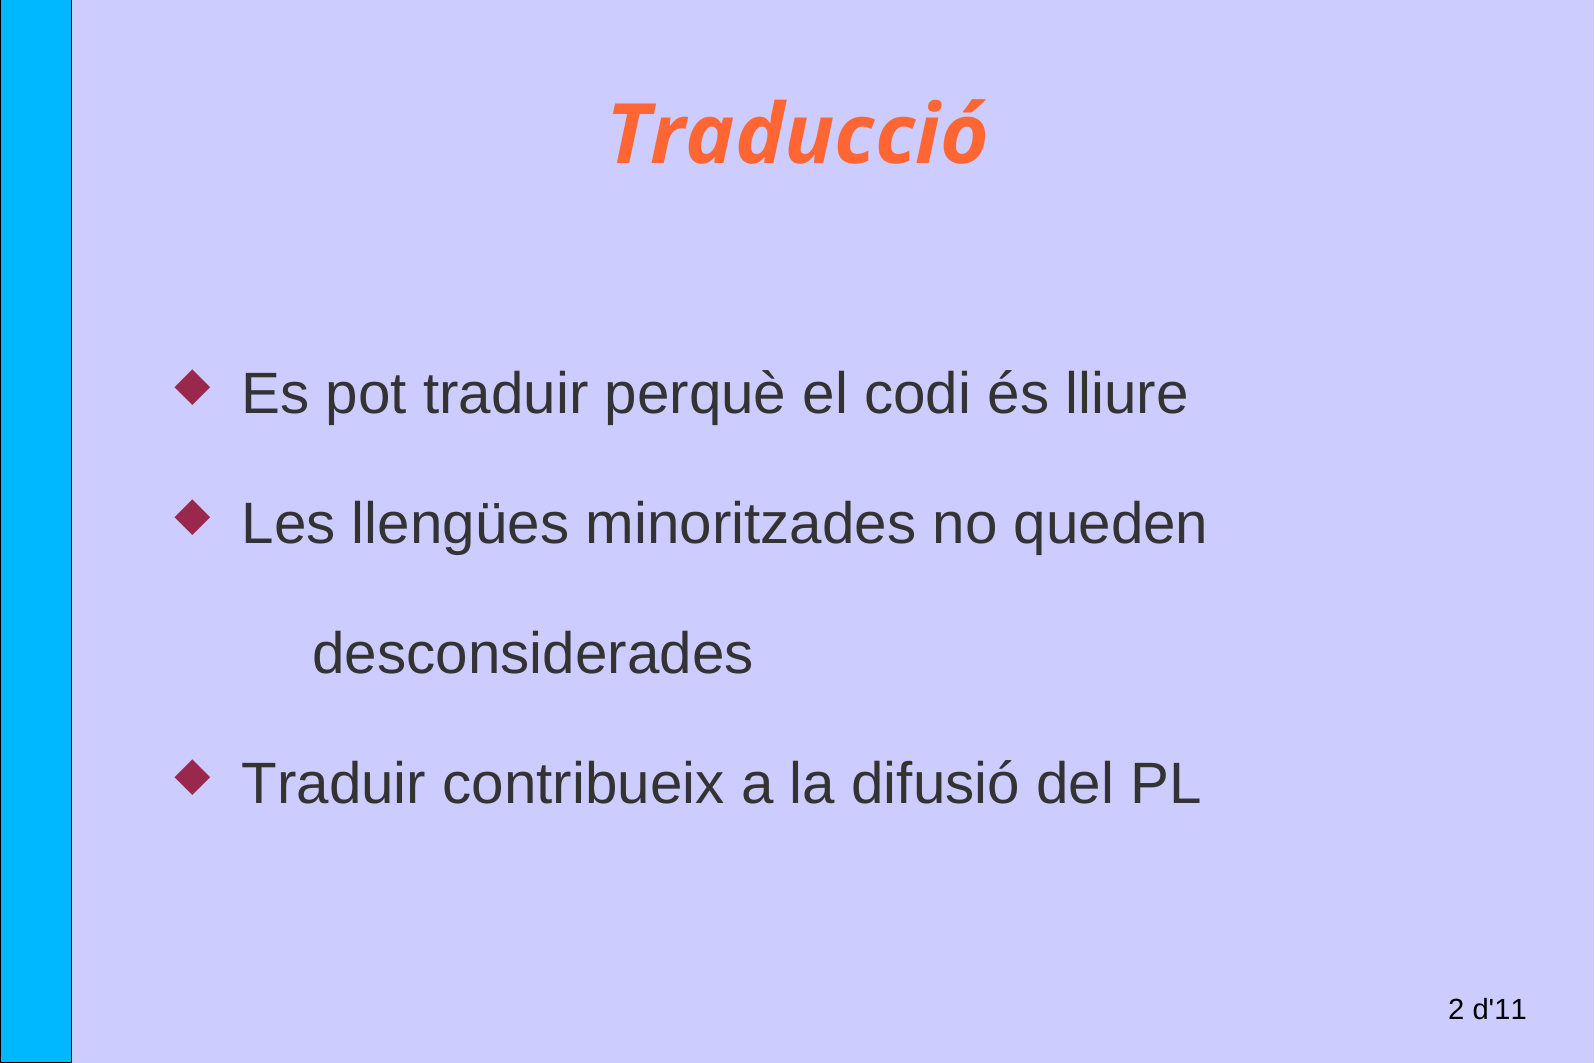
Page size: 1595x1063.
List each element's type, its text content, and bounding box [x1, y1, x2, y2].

title Traducció [117, 42, 1479, 221]
text_box 2 d'11 [1448, 993, 1555, 1030]
list Es pot traduir perquè el codi és lliure Les llengües minoritzades no queden desconsiderades Traduir contribueix a la difusió del PL [147, 295, 1479, 966]
